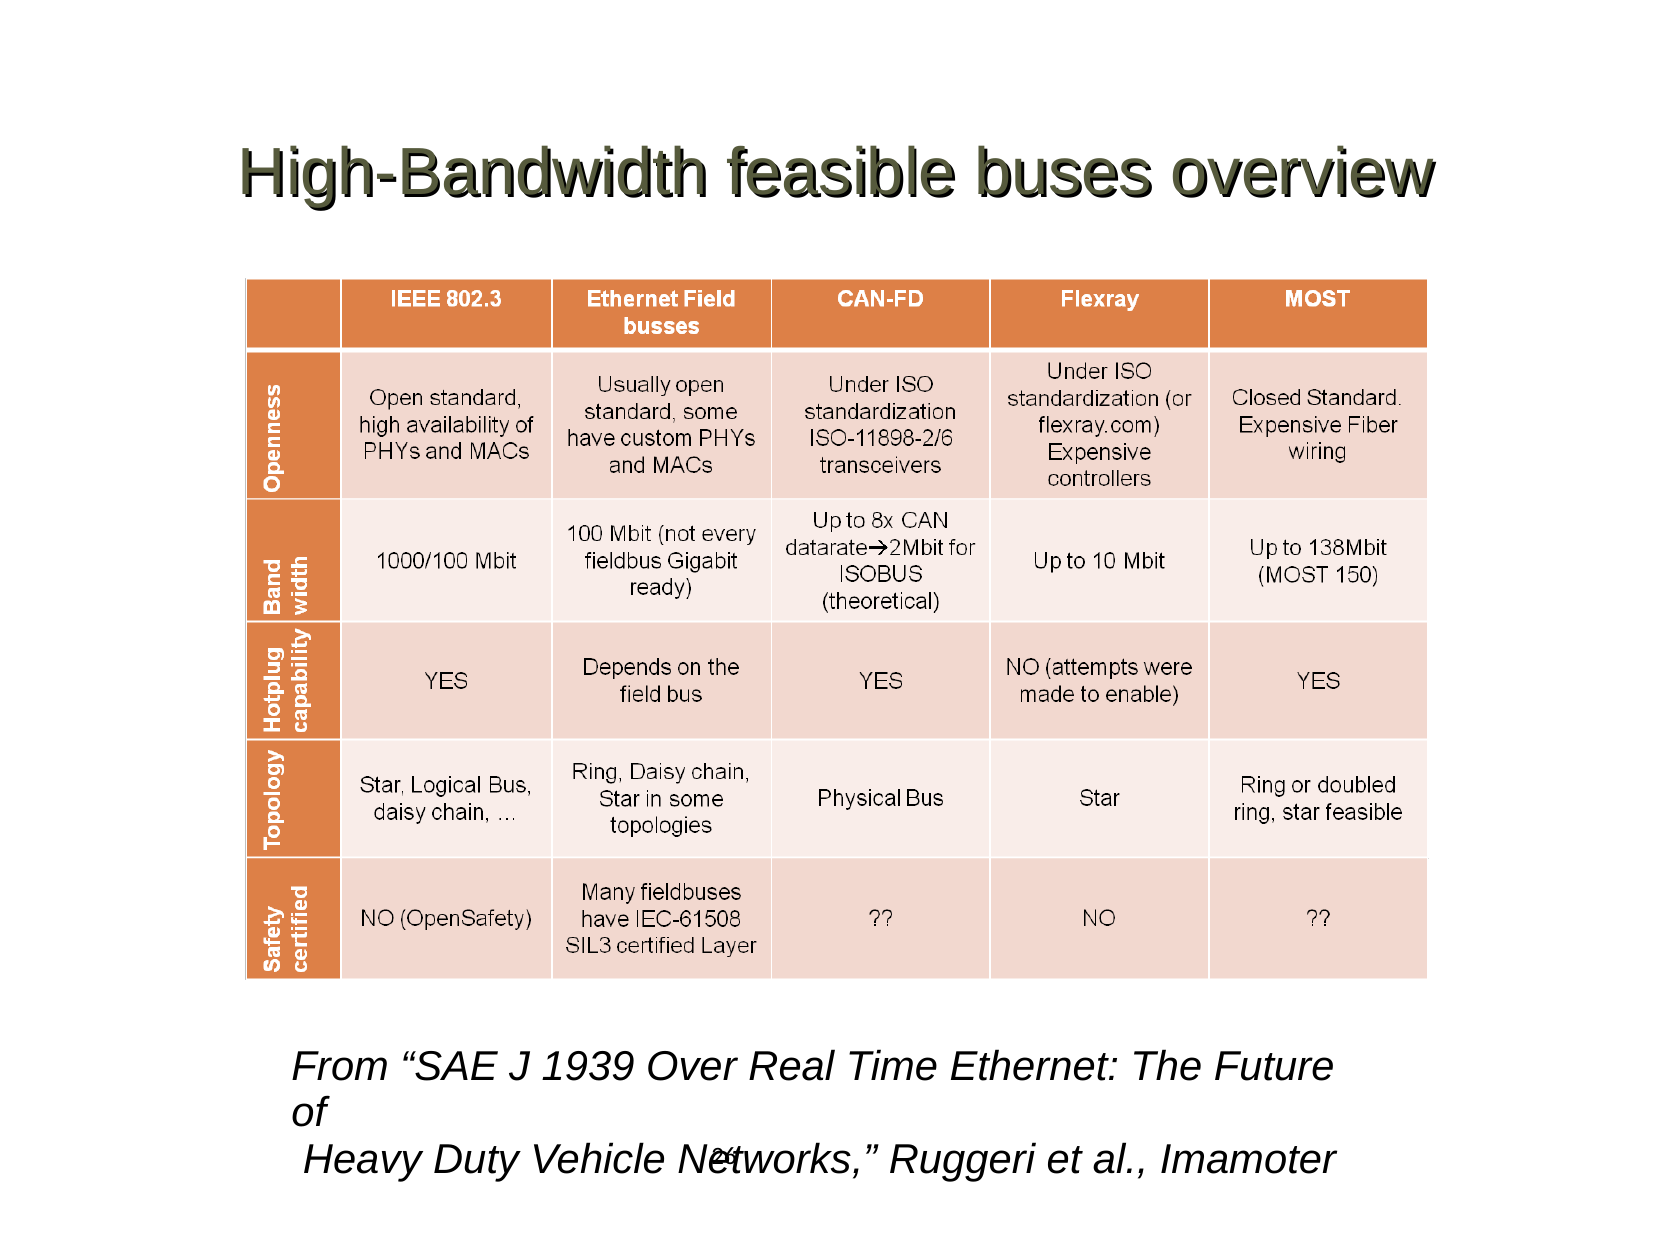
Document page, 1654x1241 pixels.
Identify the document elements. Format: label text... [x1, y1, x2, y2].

text_box [236, 270, 1437, 989]
text_box From “SAE J 1939 Over Real Time Ethernet: The Future of Heavy Duty Vehicle Networks,” Ruggeri et al., Imamoter [276, 1035, 1396, 1143]
text_box <number> [661, 1143, 1012, 1178]
title High-Bandwidth feasible buses overview [161, 120, 1512, 224]
text_box <number> [947, 1153, 959, 1170]
text_box <number> [970, 1153, 982, 1170]
